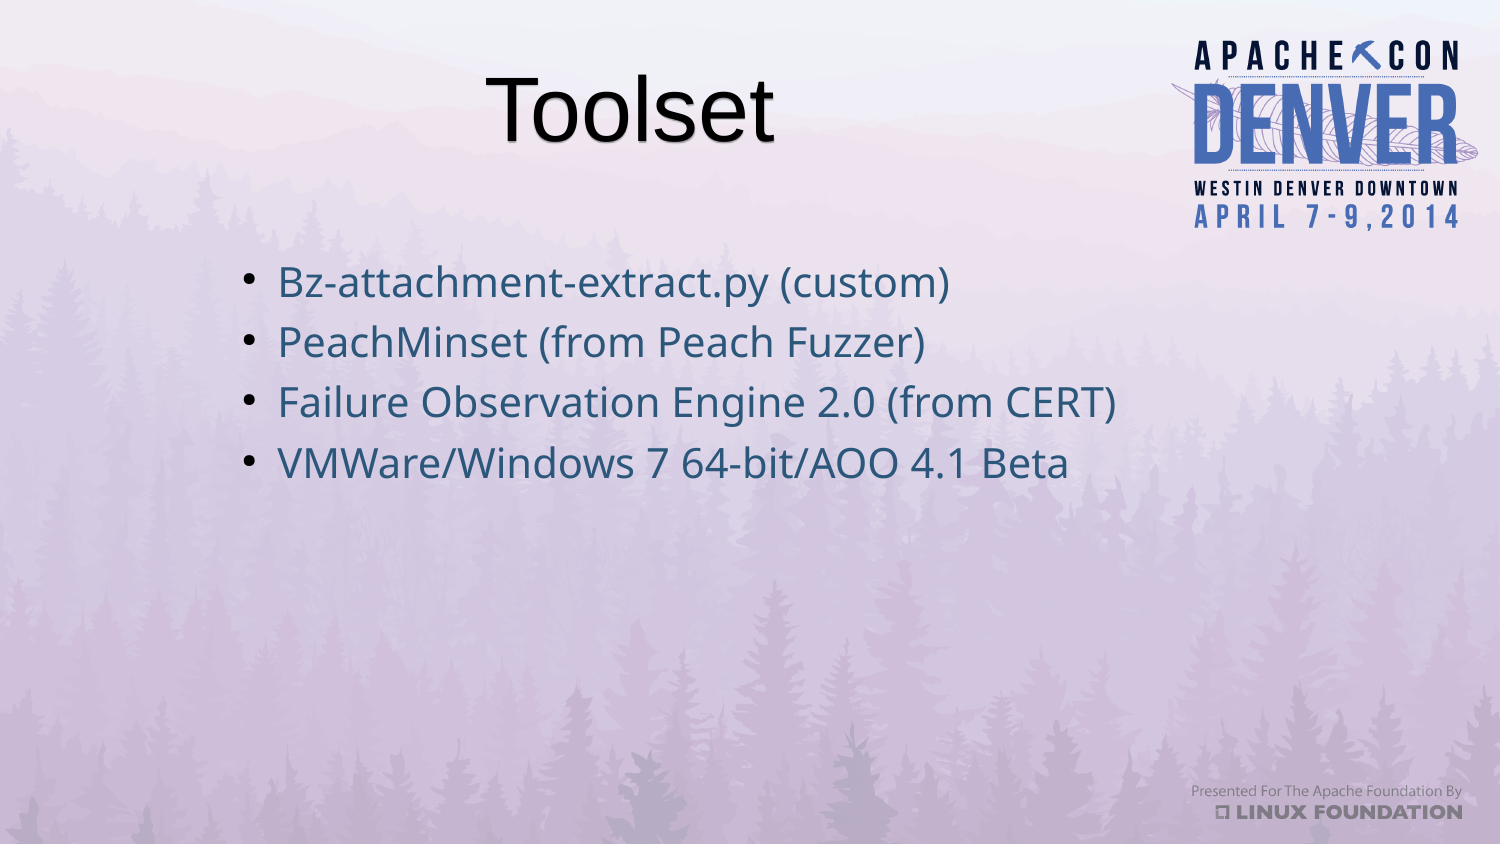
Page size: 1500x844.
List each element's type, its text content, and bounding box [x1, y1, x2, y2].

text_box Bz-attachment-extract.py (custom) PeachMinset (from Peach Fuzzer) Failure Observation Engine 2.0 (from CERT) VMWare/Windows 7 64-bit/AOO 4.1 Beta [169, 247, 1211, 320]
title Toolset [0, 39, 1306, 181]
picture [0, 0, 1500, 844]
